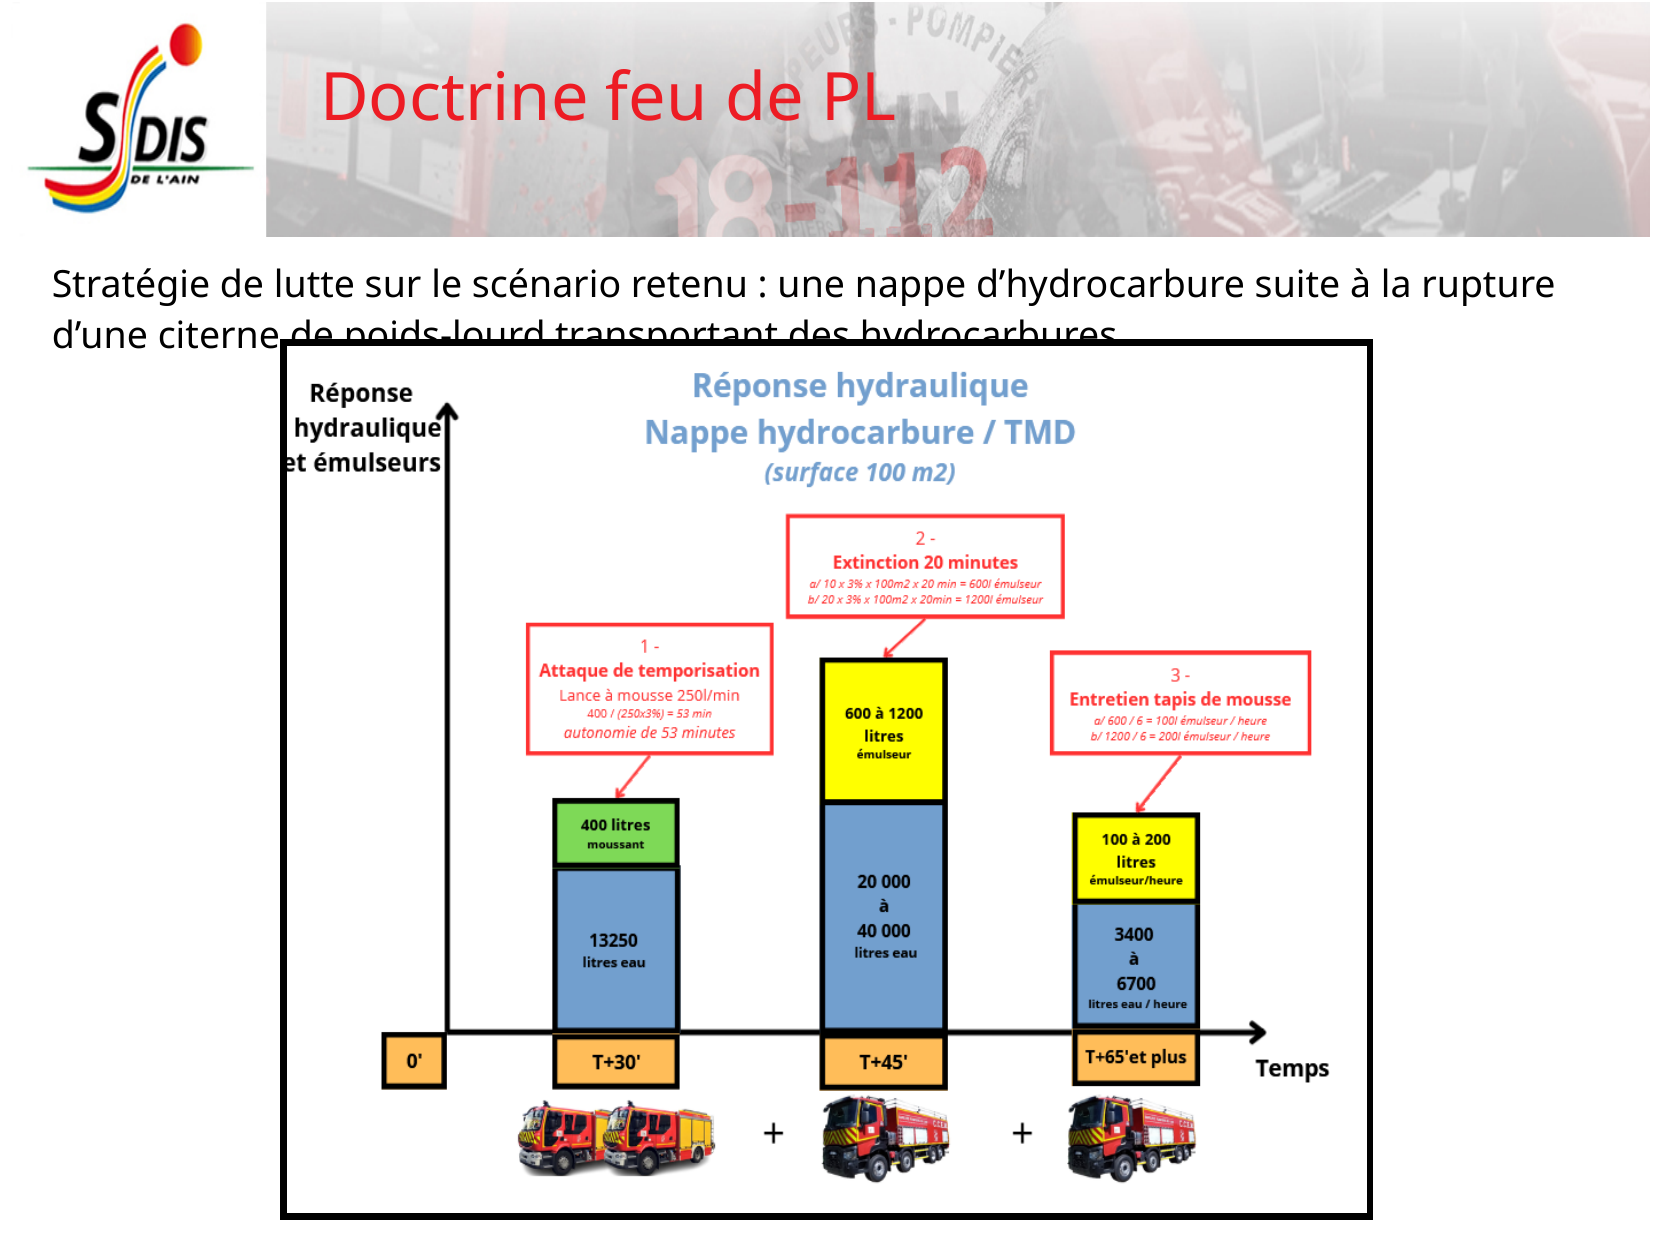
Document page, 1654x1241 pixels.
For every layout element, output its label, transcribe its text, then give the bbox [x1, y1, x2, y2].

text_box [283, 342, 1371, 1217]
text_box Stratégie de lutte sur le scénario retenu : une nappe d’hydrocarbure suite à la rupture d’une citerne de poids-lourd transportant des hydrocarbures. [37, 147, 1632, 1241]
text_box Doctrine feu de PL [305, 41, 1475, 147]
picture [11, 2, 1650, 237]
